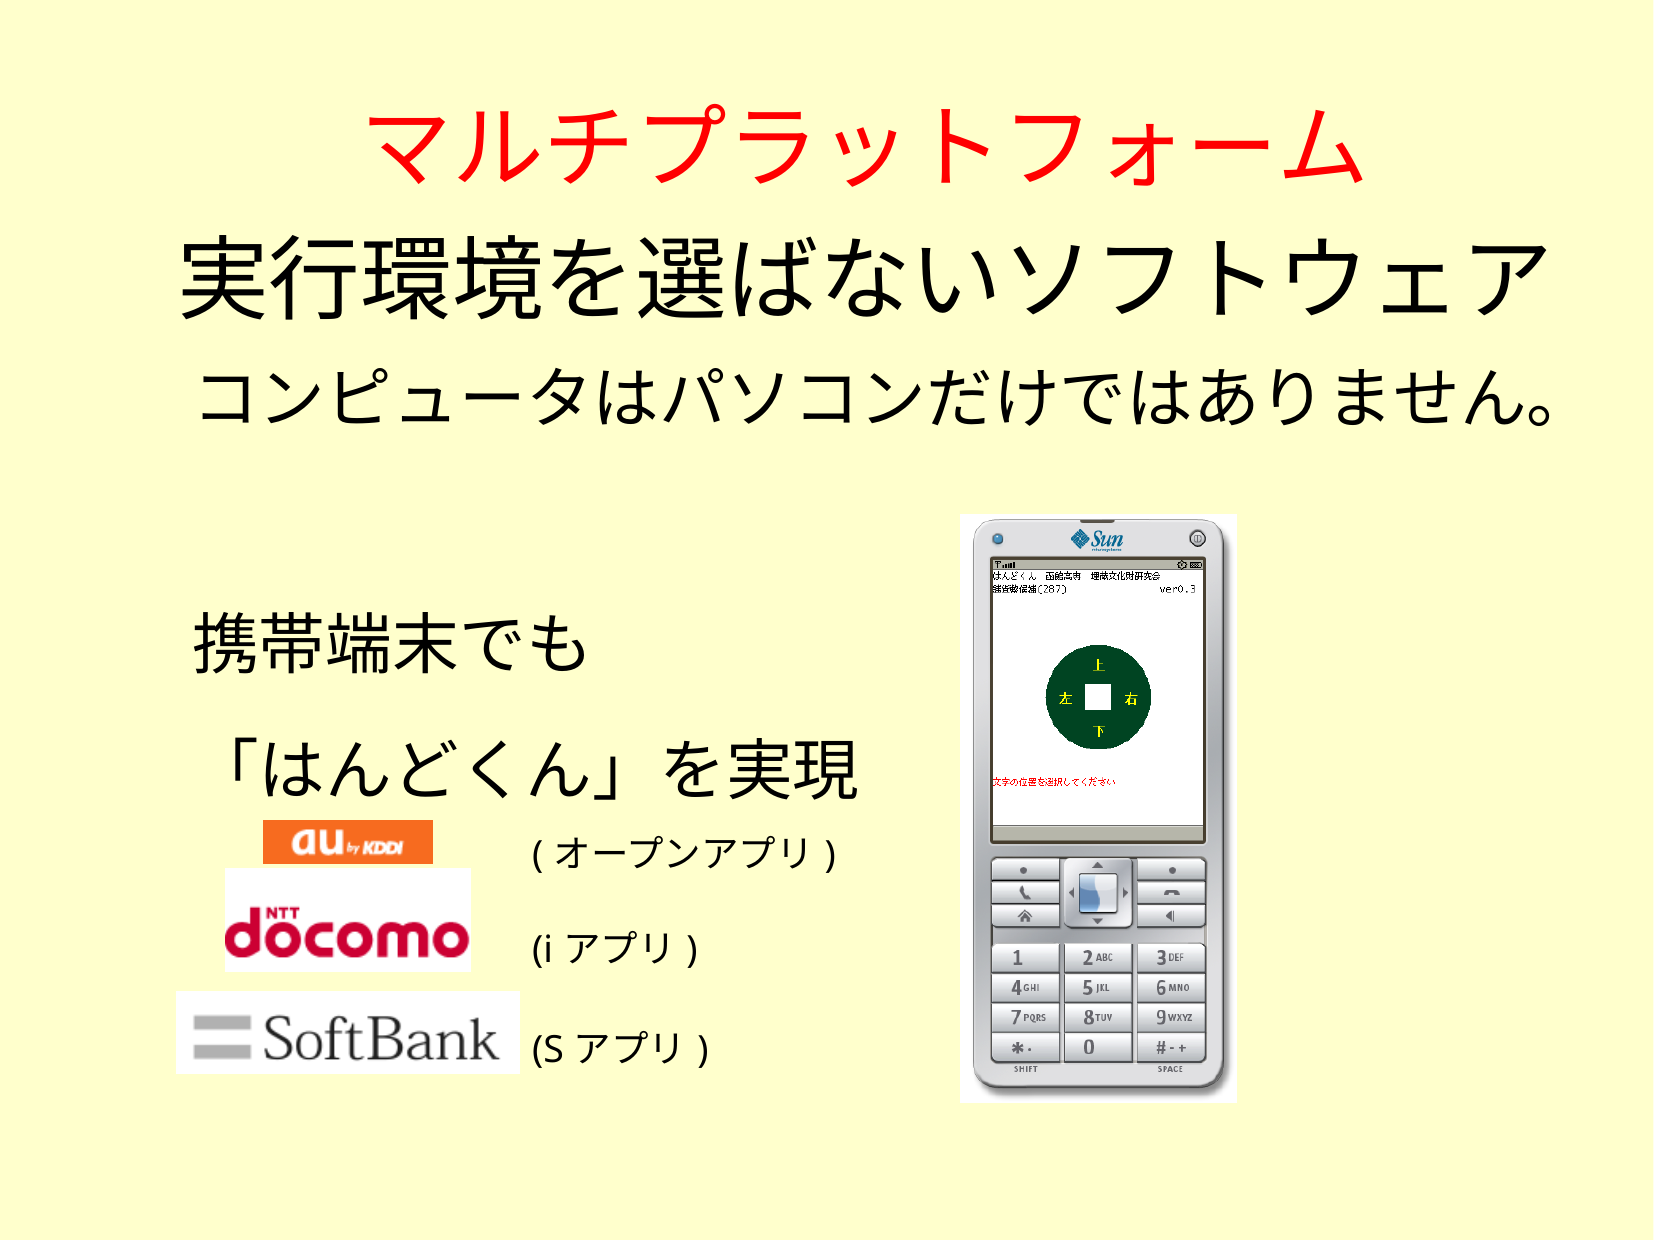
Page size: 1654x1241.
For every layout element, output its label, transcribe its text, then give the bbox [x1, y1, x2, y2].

picture [263, 820, 433, 864]
text_box (iアプリ) [517, 911, 855, 967]
text_box (Sアプリ) [517, 1011, 855, 1067]
title マルチプラットフォーム 実行環境を選ばないソフトウェア [121, 107, 1609, 306]
picture [225, 868, 471, 972]
text_box (オープンアプリ) [517, 816, 855, 873]
list コンピュータはパソコンだけではありません。 携帯端末でも 「はんどくん」を実現 [121, 344, 1601, 728]
picture [176, 991, 520, 1074]
picture [960, 514, 1237, 1103]
